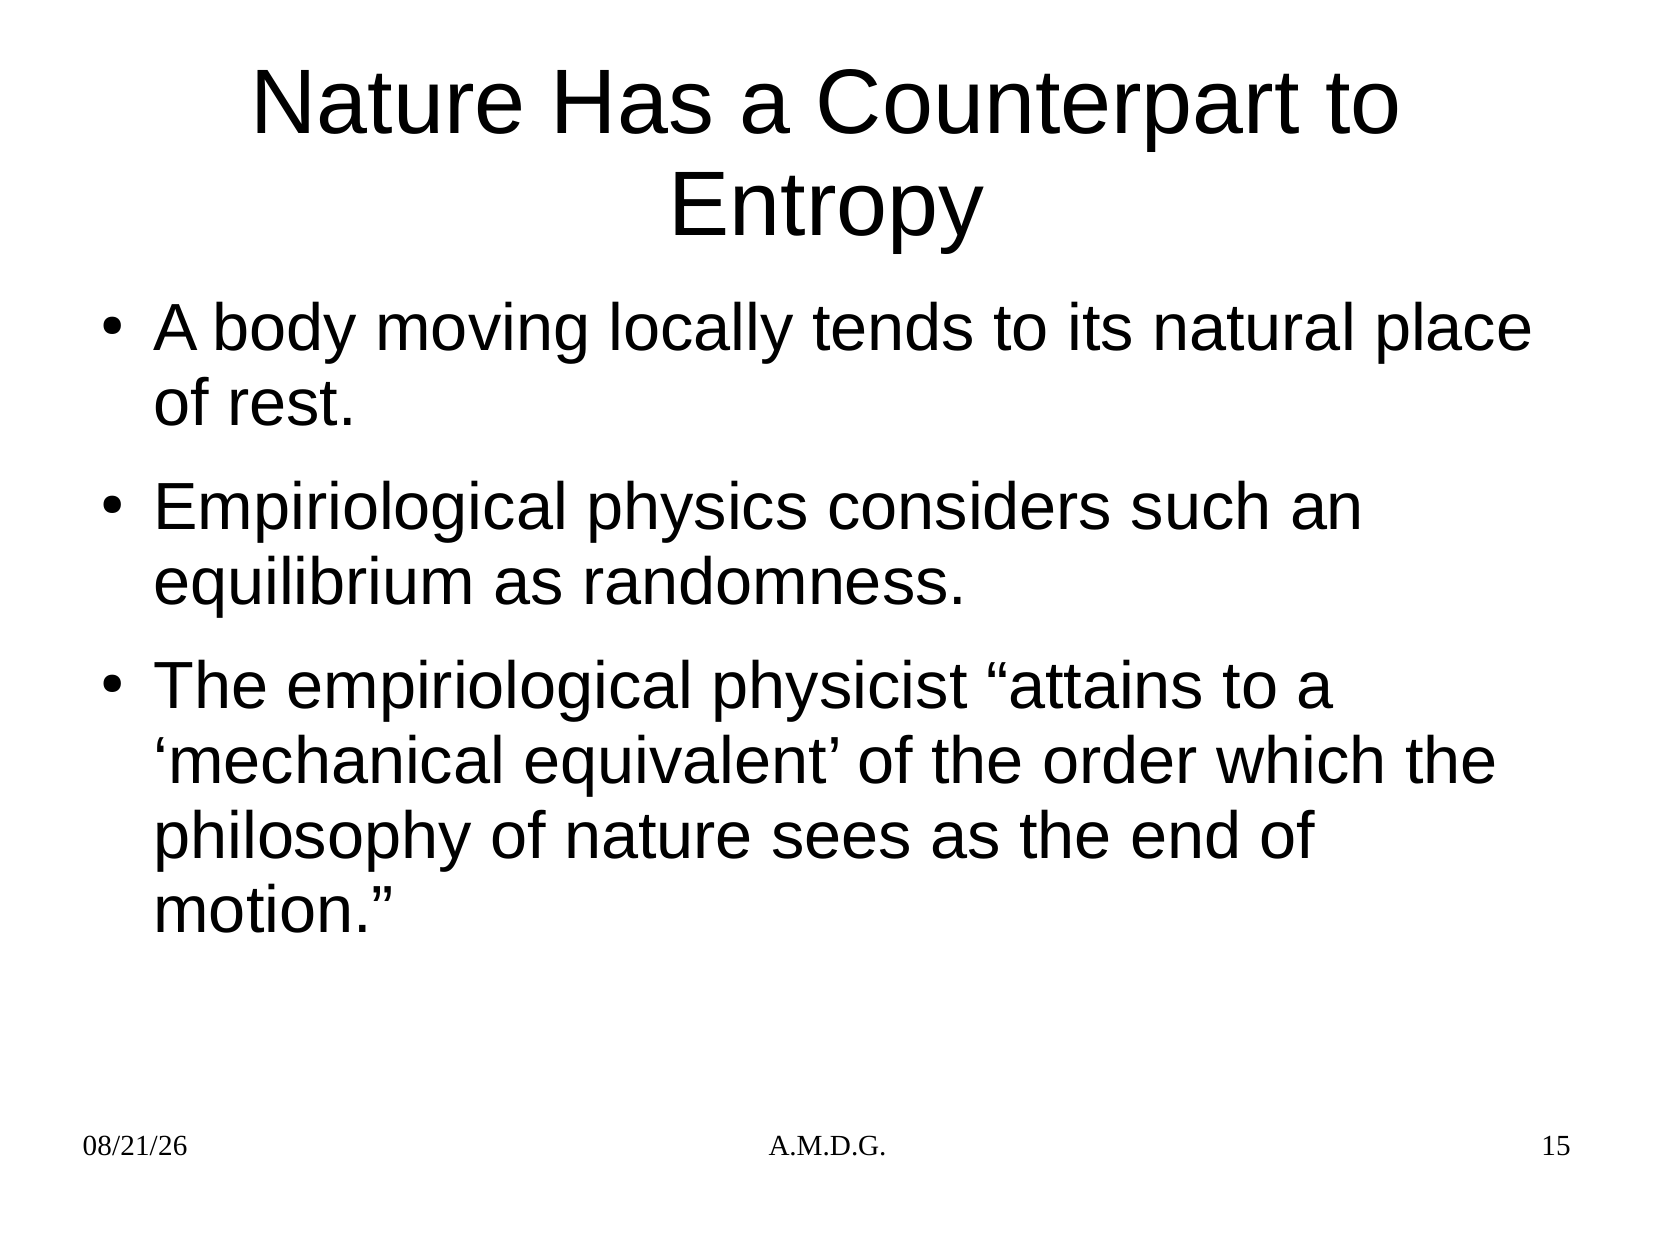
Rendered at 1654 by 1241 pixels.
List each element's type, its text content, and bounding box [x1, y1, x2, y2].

title Nature Has a Counterpart to Entropy [82, 49, 1571, 257]
list A body moving locally tends to its natural place of rest. Empiriological physics considers such an equilibrium as randomness. The empiriological physicist “attains to a ‘mechanical equivalent’ of the order which the philosophy of nature sees as the end of motion.” [82, 290, 1571, 1109]
